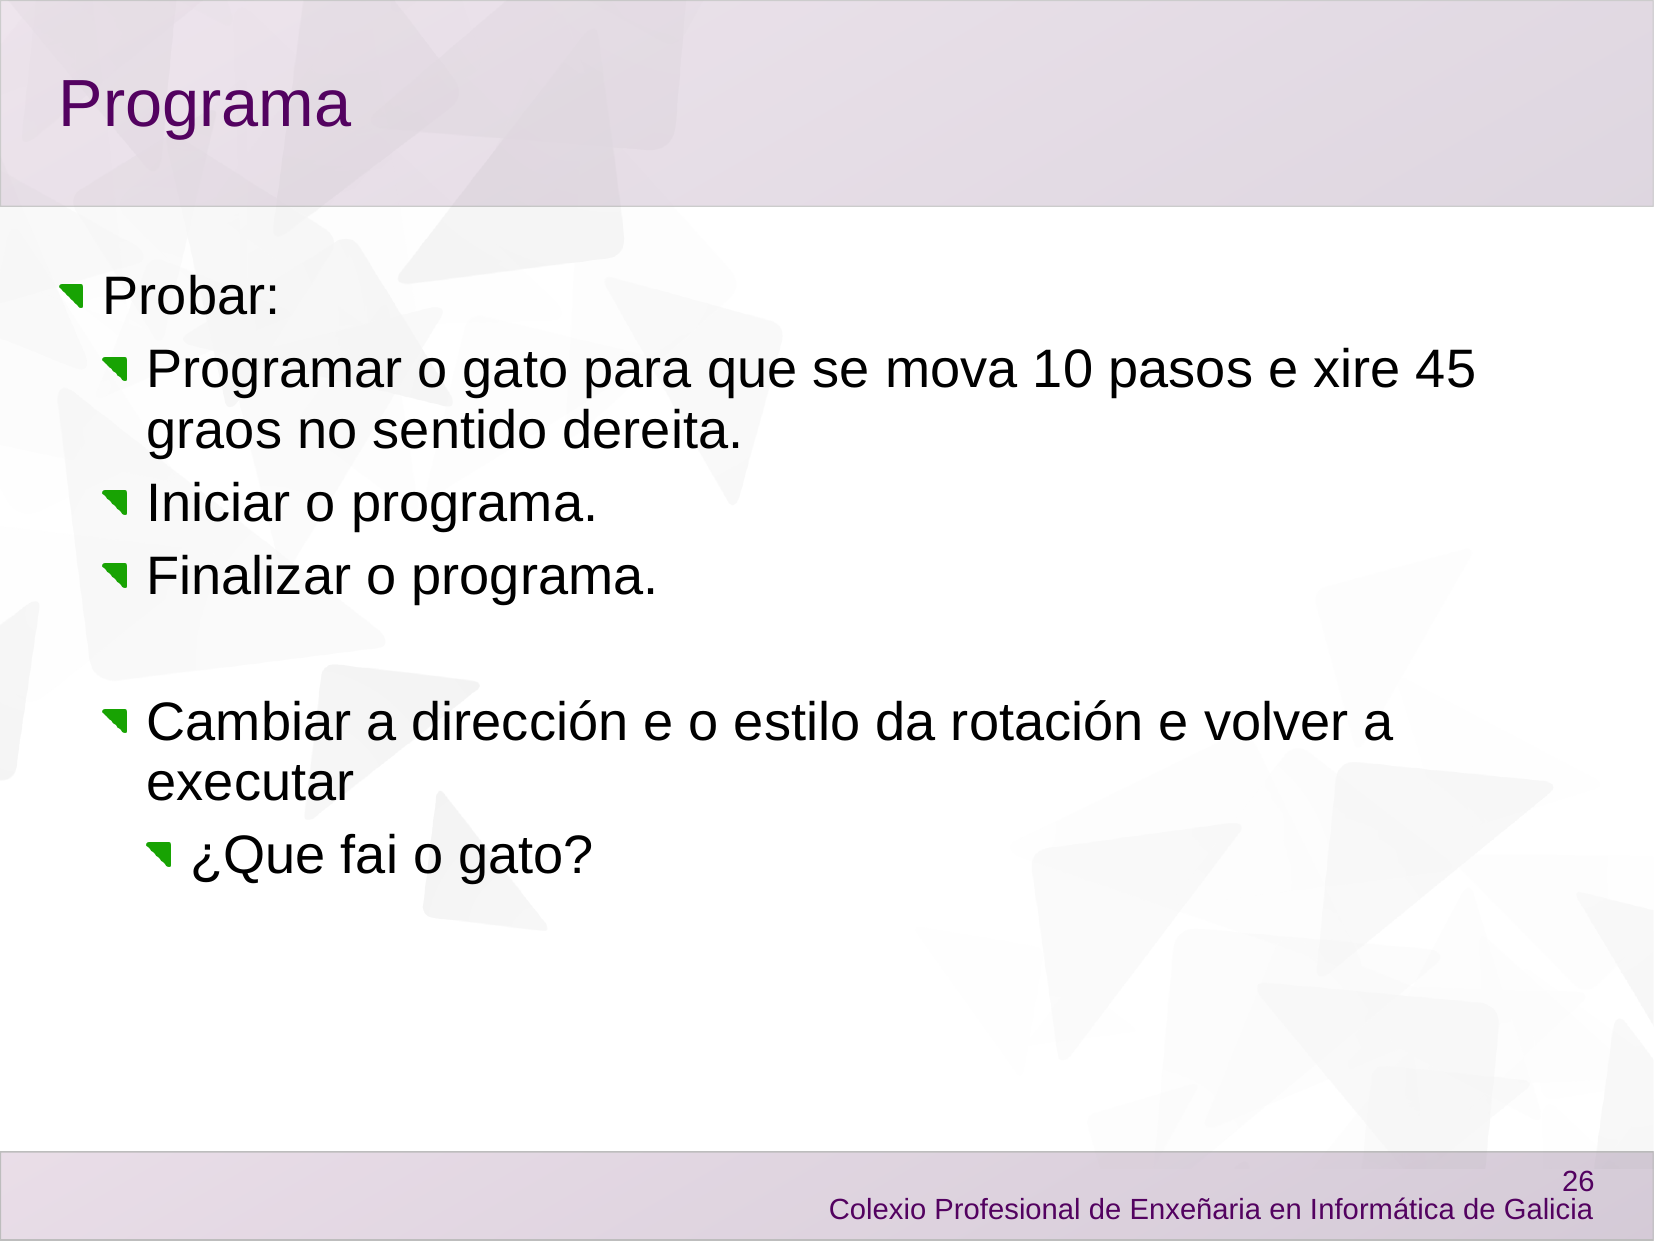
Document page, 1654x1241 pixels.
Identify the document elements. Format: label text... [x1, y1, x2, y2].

title Programa [59, 29, 1595, 178]
picture [0, 0, 783, 931]
list Probar: Programar o gato para que se mova 10 pasos e xire 45 graos no sentido dereita. Iniciar o programa. Finalizar o programa. Cambiar a dirección e o estilo da rotación e volver a executar ¿Que fai o gato? [59, 265, 1595, 1034]
picture [915, 548, 1654, 1169]
